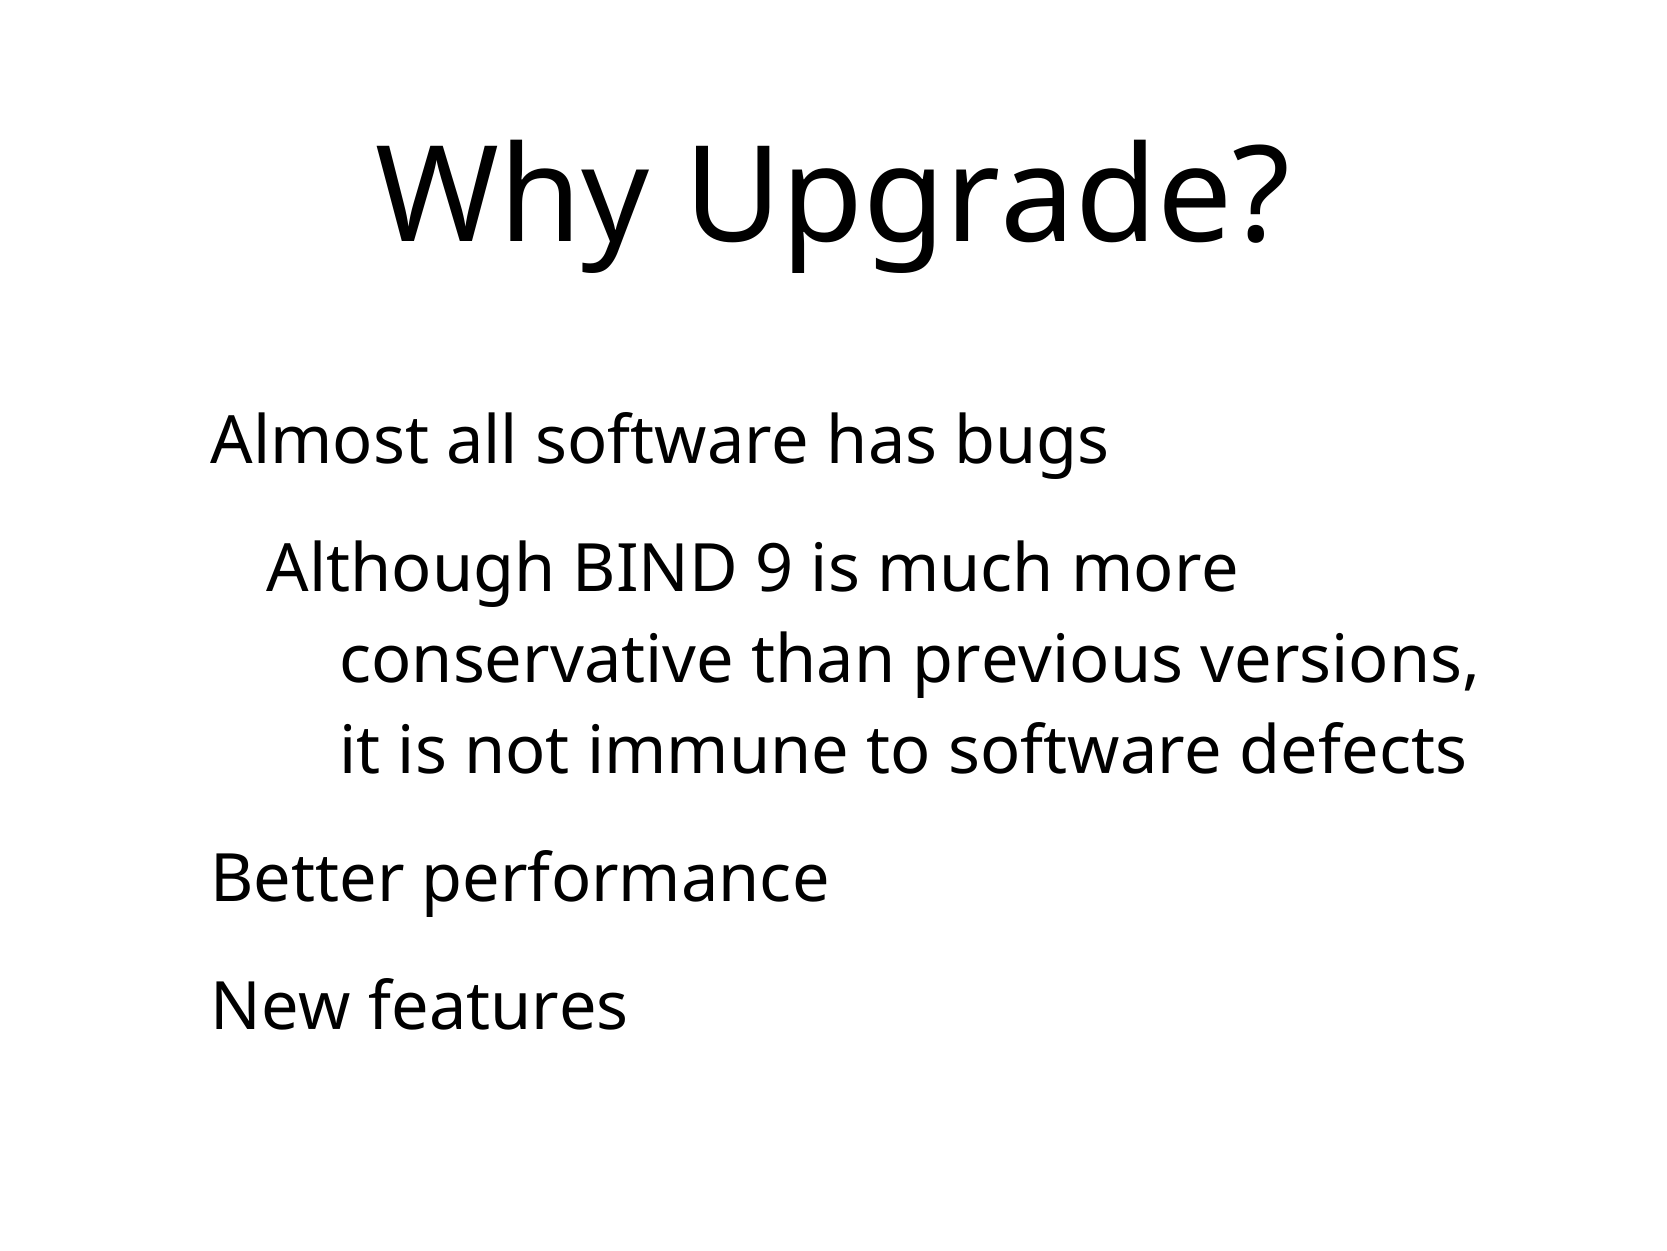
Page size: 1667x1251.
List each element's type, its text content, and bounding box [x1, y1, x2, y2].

title Why Upgrade? [162, 33, 1505, 346]
list Almost all software has bugs Although BIND 9 is much more conservative than previous versions, it is not immune to software defects Better performance New features [162, 354, 1505, 1088]
